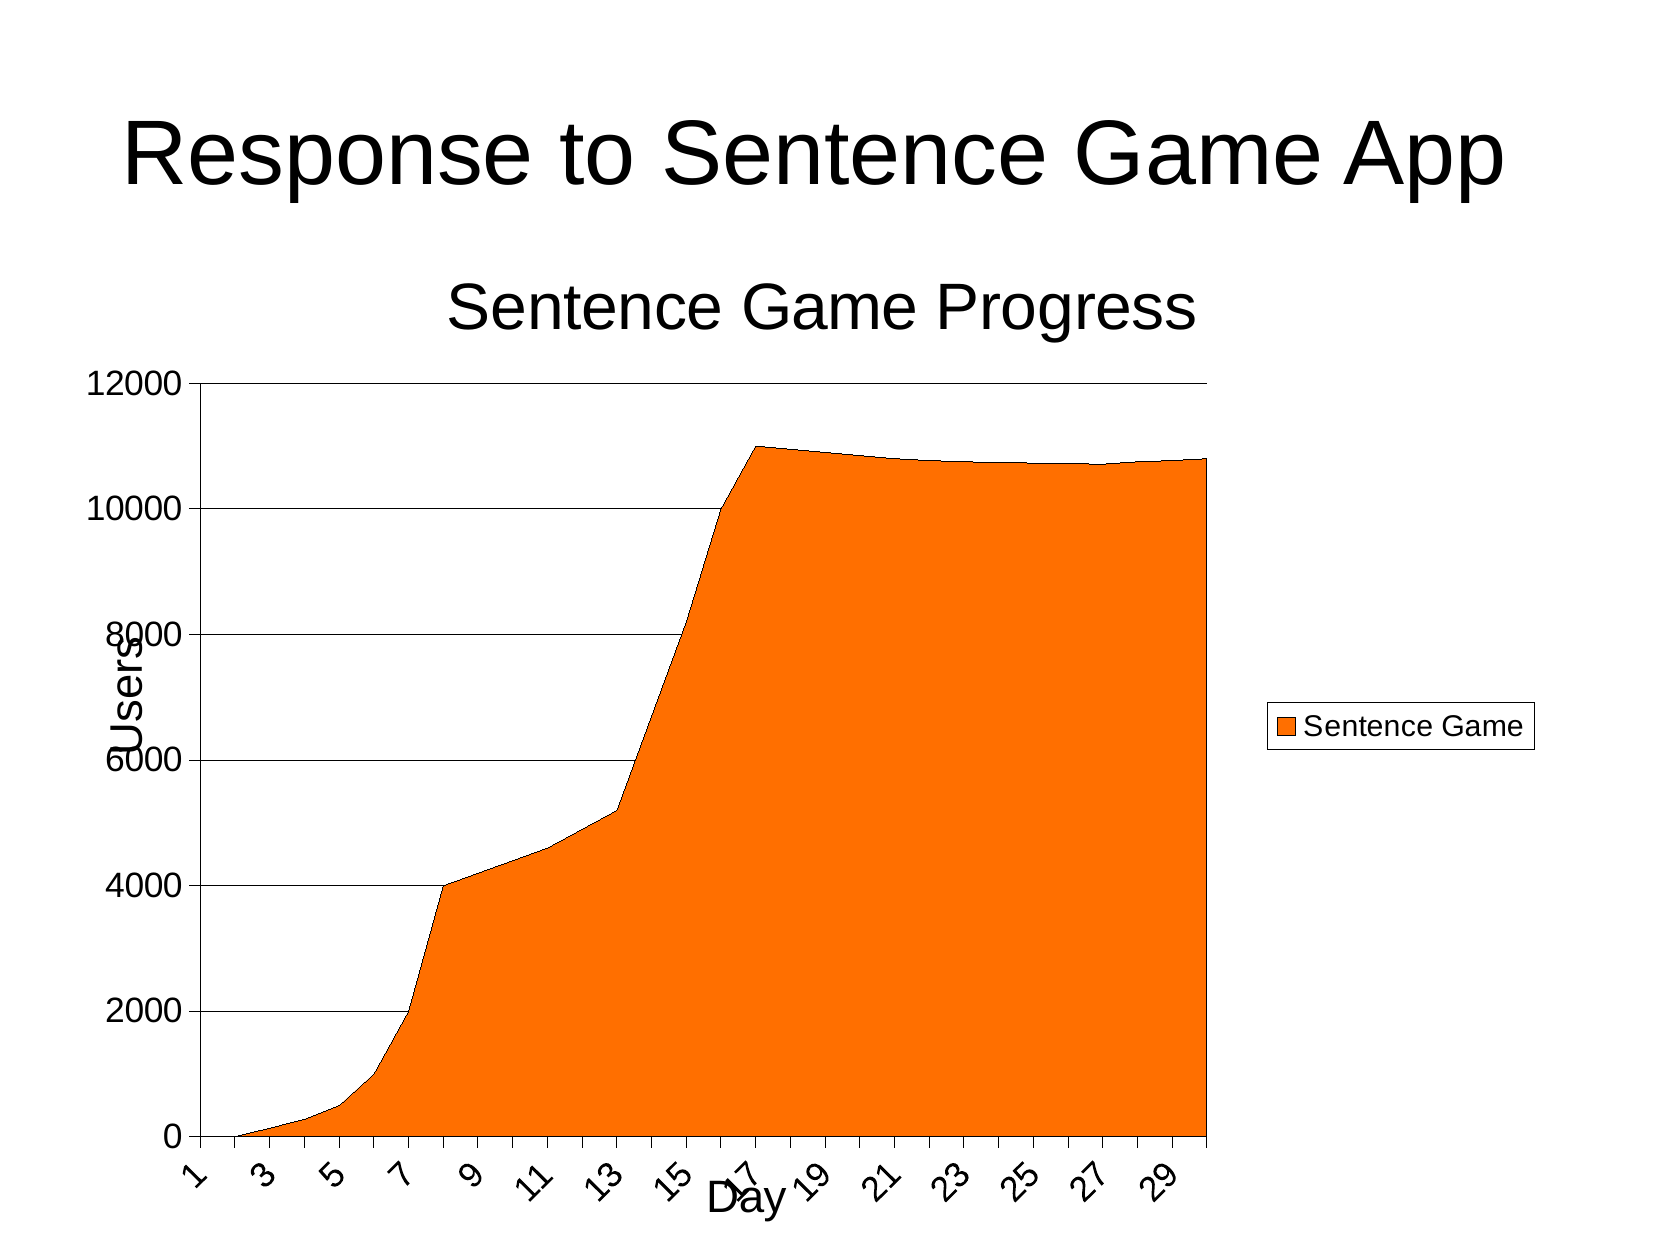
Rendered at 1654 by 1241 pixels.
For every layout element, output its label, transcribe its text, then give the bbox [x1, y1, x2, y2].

chart [55, 230, 1577, 1236]
title Response to Sentence Game App [82, 49, 1571, 230]
